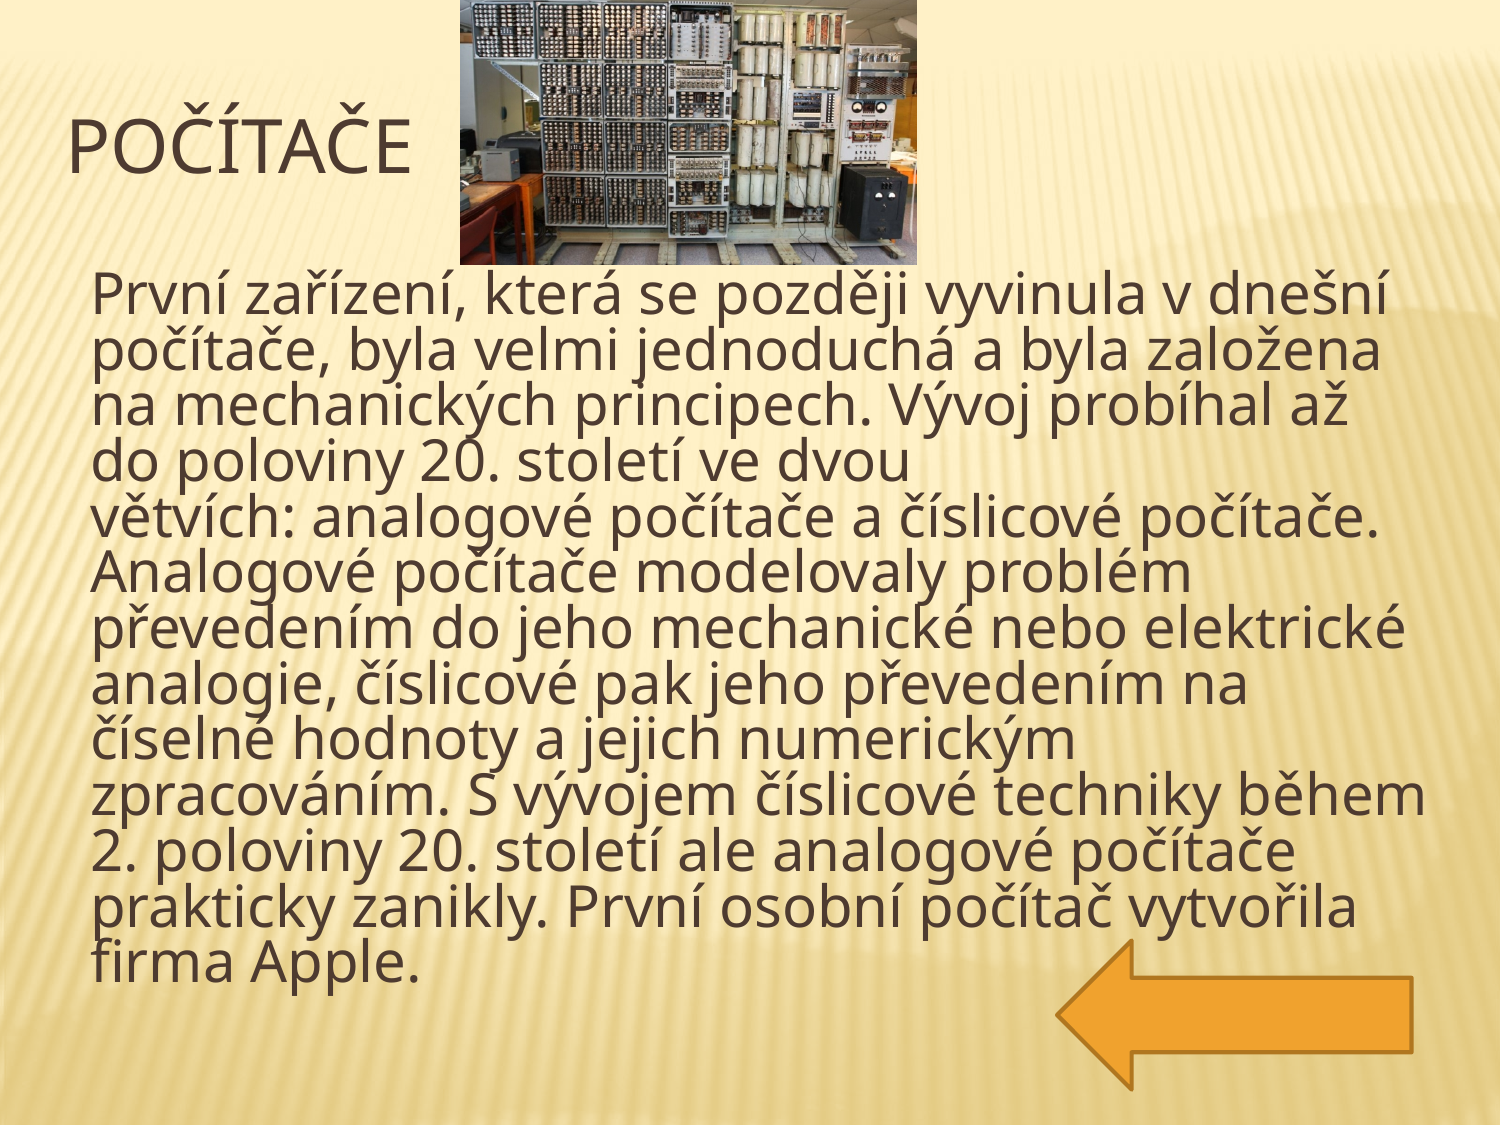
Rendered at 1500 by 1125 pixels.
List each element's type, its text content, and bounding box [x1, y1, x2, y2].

list První zařízení, která se později vyvinula v dnešní počítače, byla velmi jednoduchá a byla založena na mechanických principech. Vývoj probíhal až do poloviny 20. století ve dvou větvích: analogové počítače a číslicové počítače. Analogové počítače modelovaly problém převedením do jeho mechanické nebo elektrické analogie, číslicové pak jeho převedením na číselné hodnoty a jejich numerickým zpracováním. S vývojem číslicové techniky během 2. poloviny 20. století ale analogové počítače prakticky zanikly. První osobní počítač vytvořila firma Apple. [75, 262, 1447, 1005]
picture [460, 213, 917, 262]
title počítače [50, 75, 1476, 213]
text_box [1057, 940, 1412, 1090]
picture [460, 0, 917, 75]
